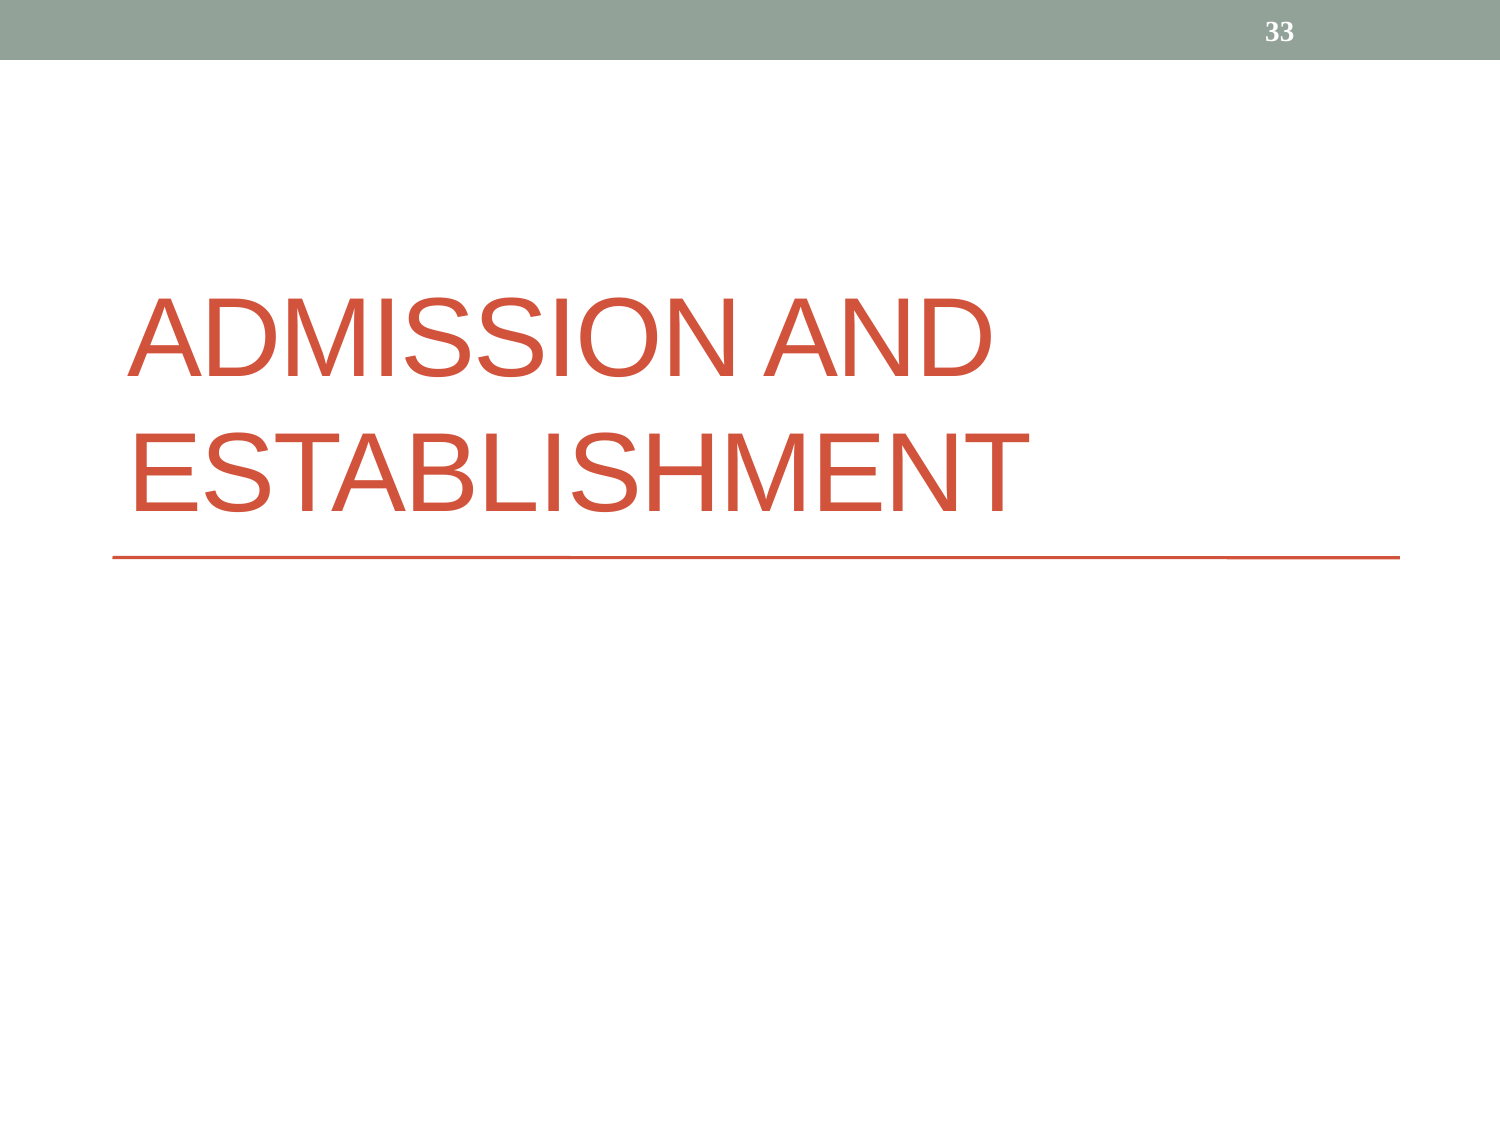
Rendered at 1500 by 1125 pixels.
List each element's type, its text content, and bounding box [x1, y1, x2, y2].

title ADMISSION AND ESTABLISHMENT [112, 224, 1400, 542]
slide_number <編號> [1250, 3, 1425, 57]
